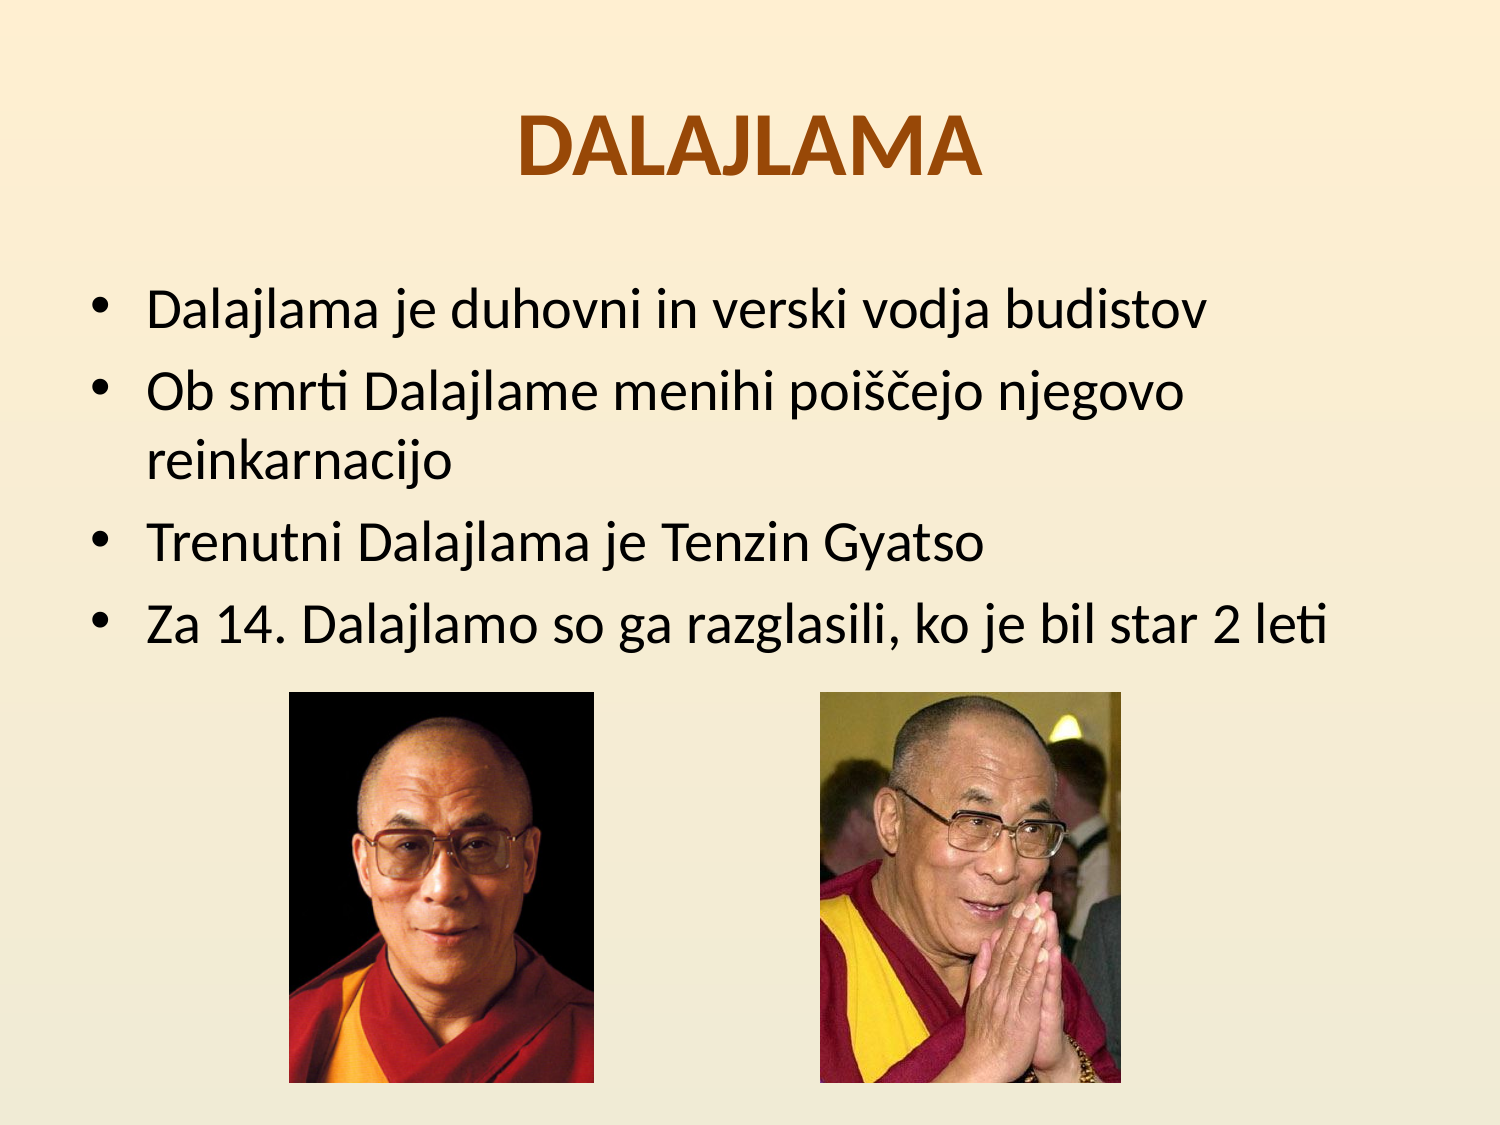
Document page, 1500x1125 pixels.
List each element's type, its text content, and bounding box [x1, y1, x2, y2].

picture [820, 692, 1121, 1083]
list Dalajlama je duhovni in verski vodja budistov Ob smrti Dalajlame menihi poiščejo njegovo reinkarnacijo Trenutni Dalajlama je Tenzin Gyatso Za 14. Dalajlamo so ga razglasili, ko je bil star 2 leti [75, 262, 1425, 1005]
picture [289, 692, 594, 1083]
title DALAJLAMA [75, 45, 1425, 233]
